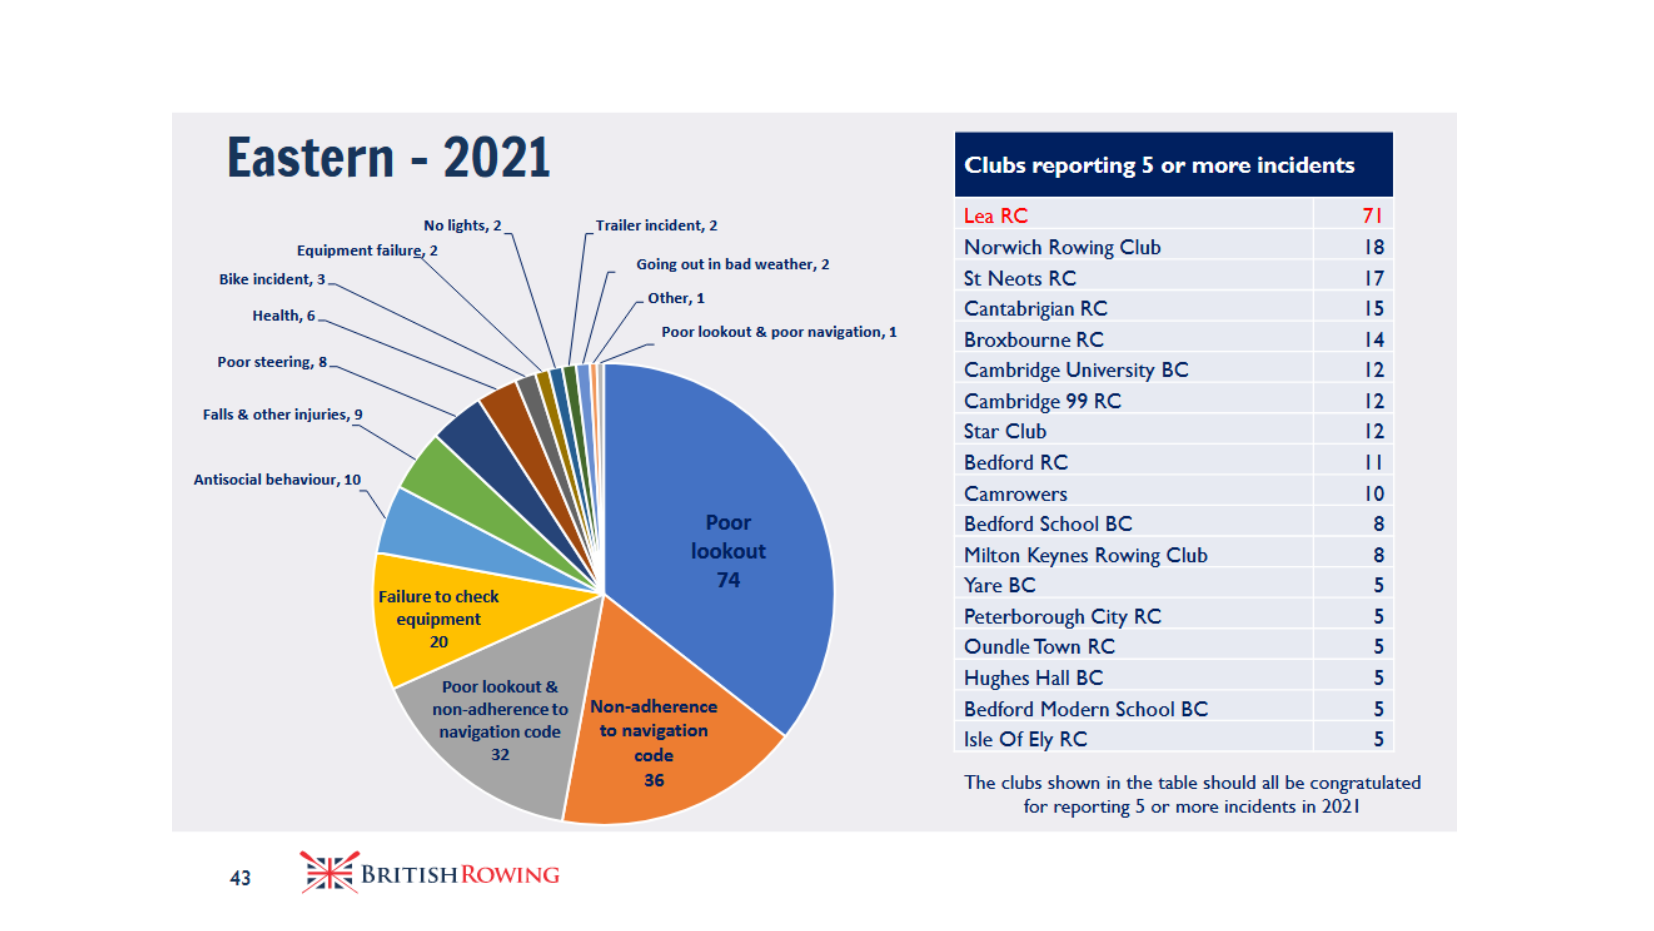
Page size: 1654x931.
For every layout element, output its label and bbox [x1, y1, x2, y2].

picture [172, 29, 1457, 918]
